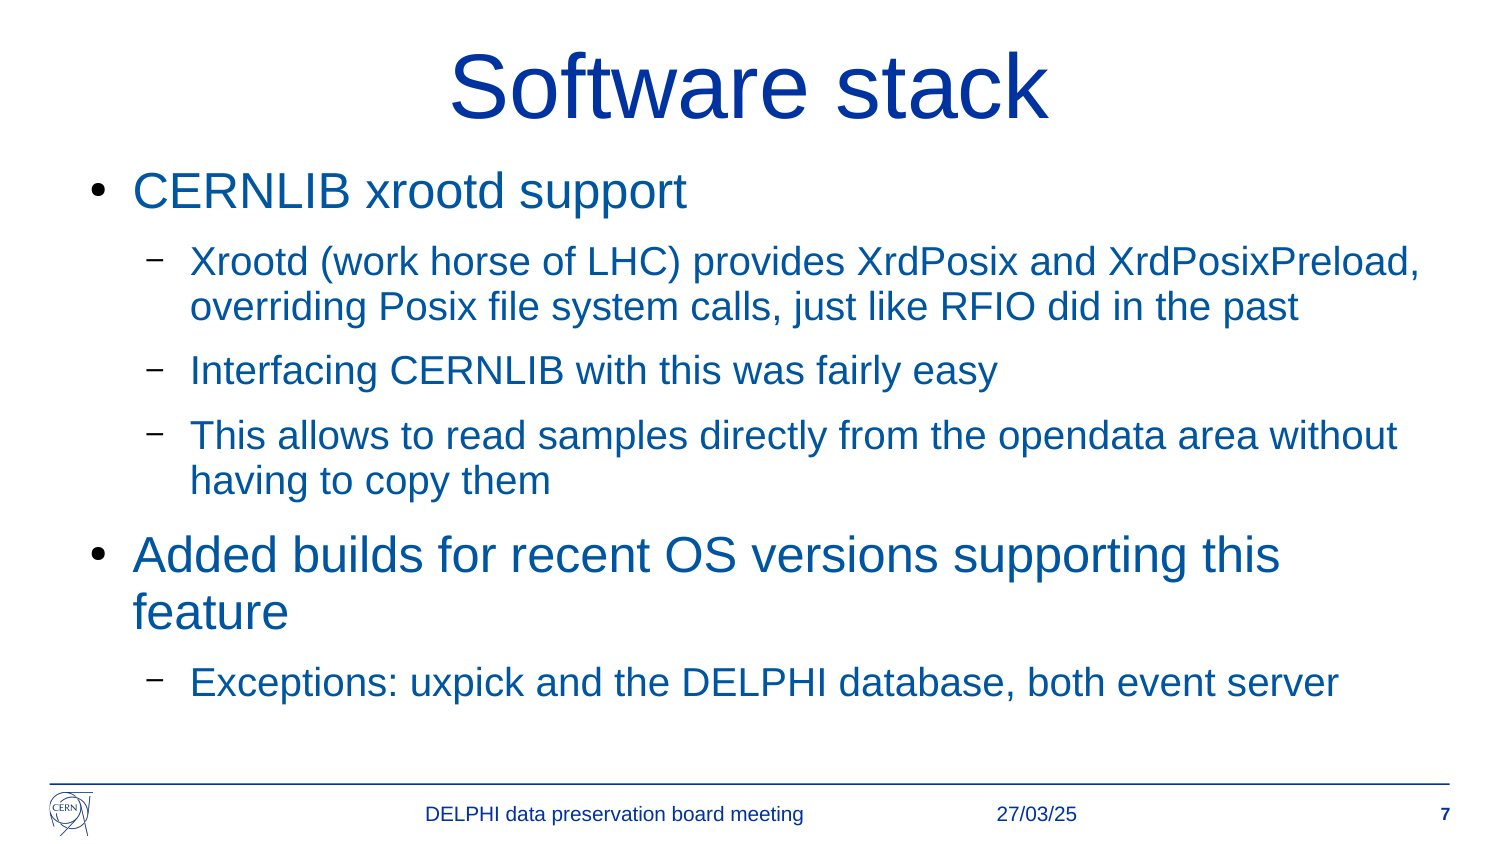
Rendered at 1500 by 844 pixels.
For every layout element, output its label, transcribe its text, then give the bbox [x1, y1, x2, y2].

list CERNLIB xrootd support Xrootd (work horse of LHC) provides XrdPosix and XrdPosixPreload, overriding Posix file system calls, just like RFIO did in the past Interfacing CERNLIB with this was fairly easy This allows to read samples directly from the opendata area without having to copy them Added builds for recent OS versions supporting this feature Exceptions: uxpick and the DELPHI database, both event server [75, 163, 1425, 745]
title Software stack [75, 28, 1425, 145]
